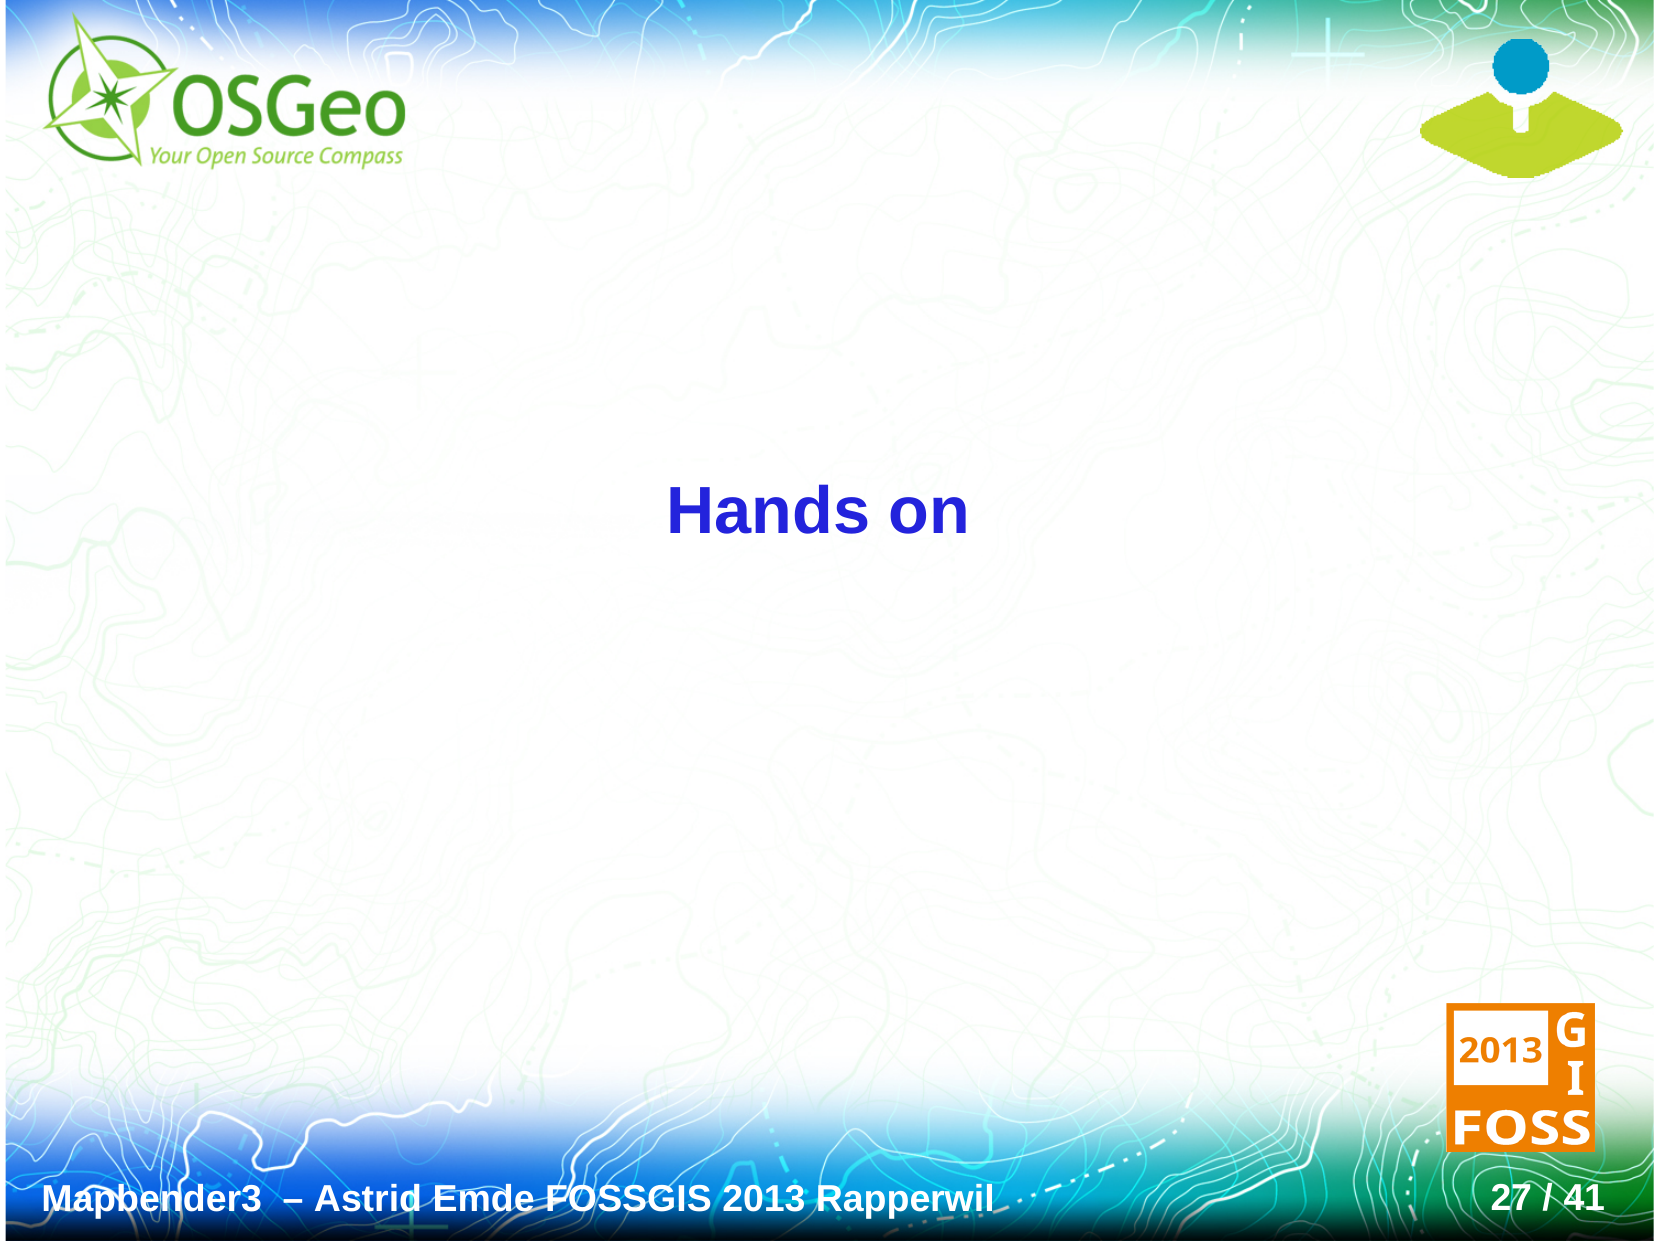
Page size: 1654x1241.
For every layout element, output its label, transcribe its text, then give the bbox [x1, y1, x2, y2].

picture [5, 0, 1654, 1241]
title Hands on [74, 445, 1563, 577]
